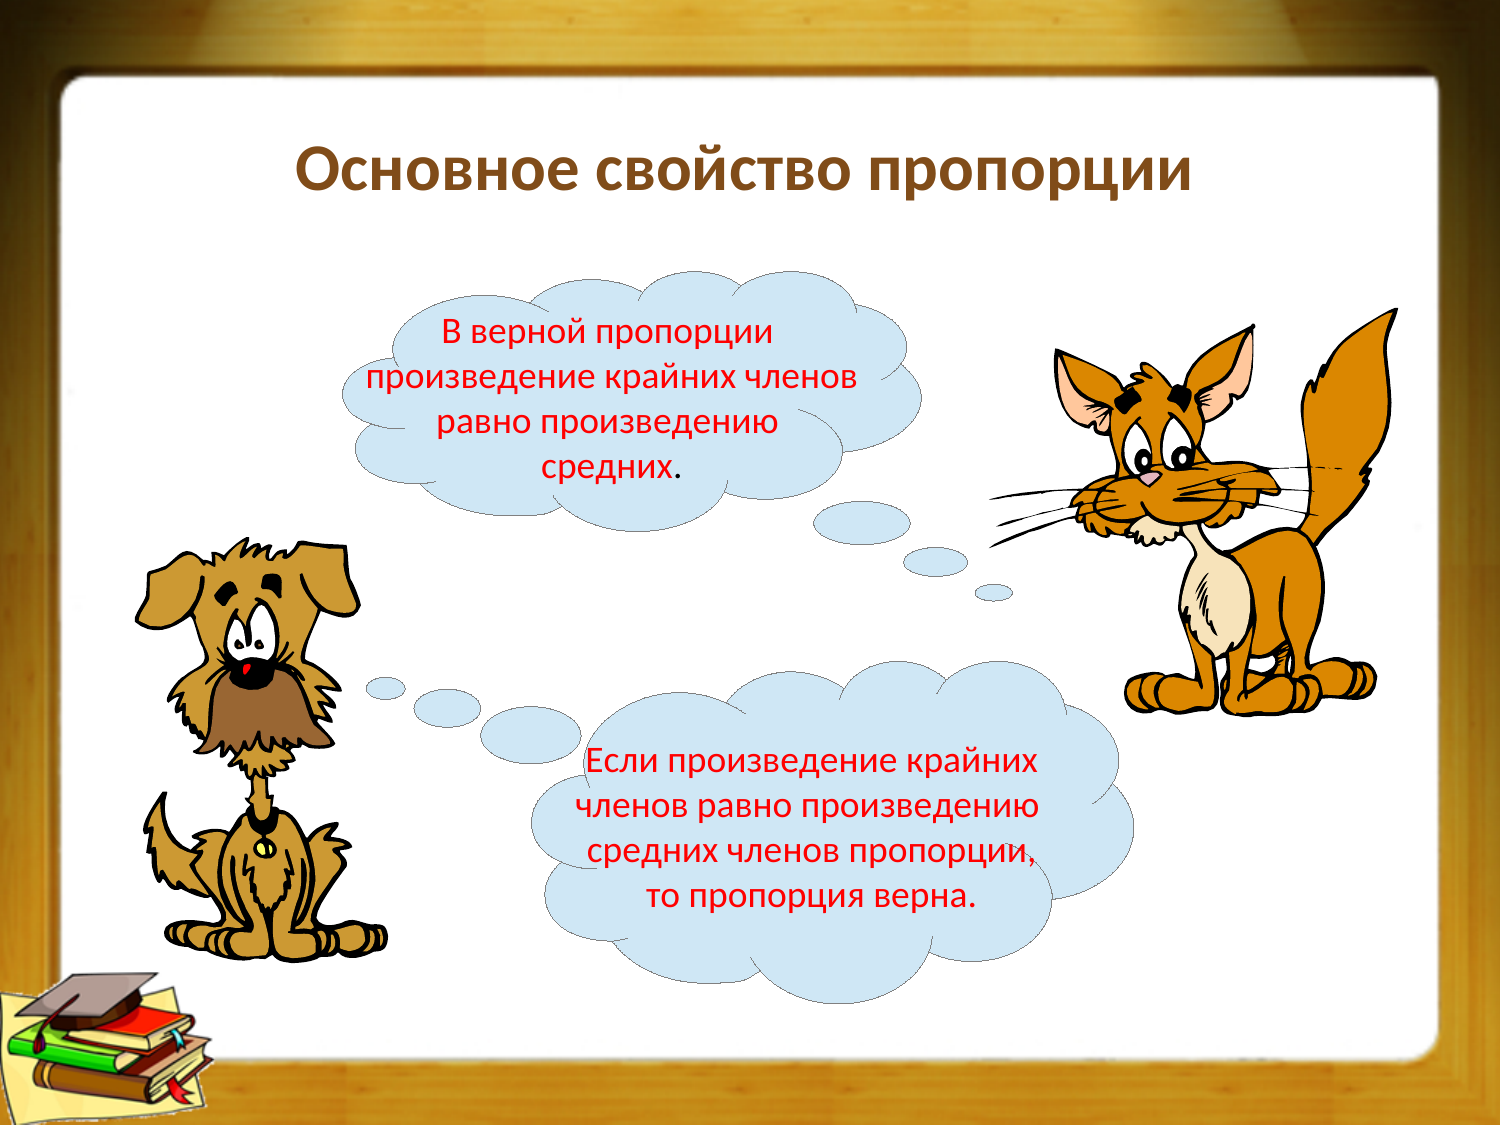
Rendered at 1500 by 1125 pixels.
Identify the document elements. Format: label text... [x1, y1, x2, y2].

text_box Если произведение крайних членов равно произведению средних членов пропорции, то пропорция верна. [413, 689, 481, 728]
text_box Если произведение крайних членов равно произведению средних членов пропорции, то пропорция верна. [480, 706, 582, 764]
text_box В верной пропорции произведение крайних членов равно произведению средних. [813, 501, 911, 545]
text_box В верной пропорции произведение крайних членов равно произведению средних. [903, 547, 968, 577]
picture [0, 0, 1500, 1125]
text_box В верной пропорции произведение крайних членов равно произведению средних. [342, 271, 922, 532]
title Основное свойство пропорции [70, 46, 1421, 282]
text_box Если произведение крайних членов равно произведению средних членов пропорции, то пропорция верна. [531, 661, 1134, 1004]
